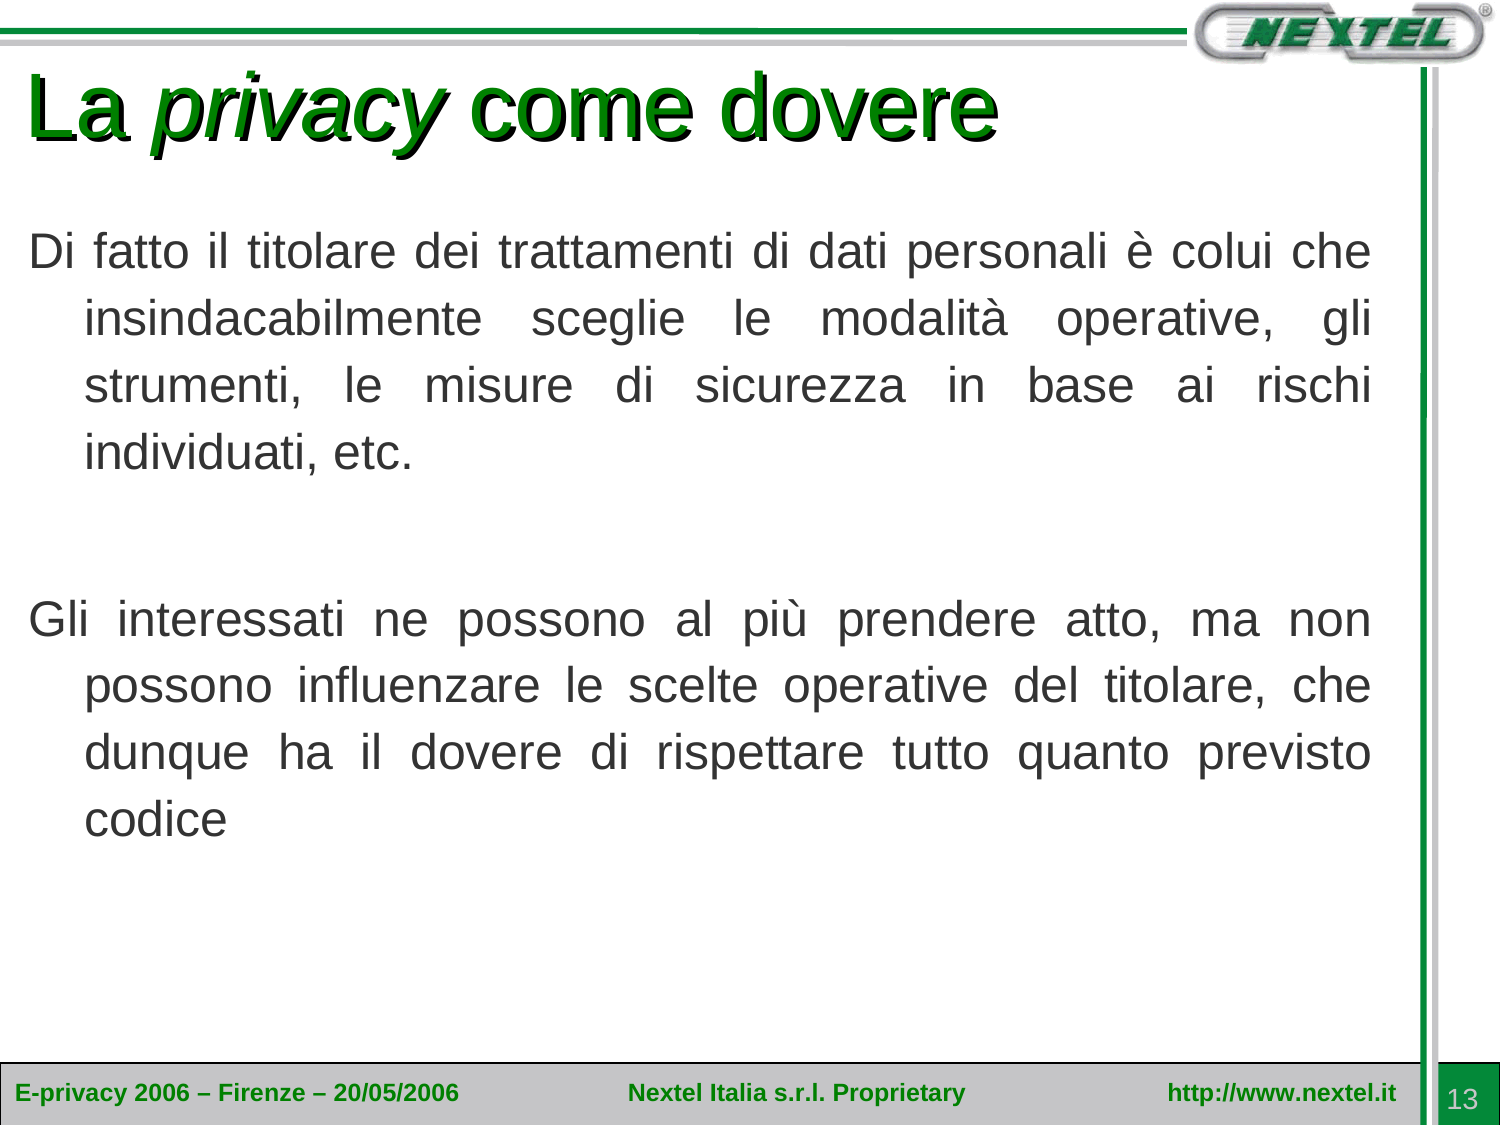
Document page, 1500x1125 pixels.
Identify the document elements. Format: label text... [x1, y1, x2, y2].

title La privacy come dovere [10, 30, 1361, 181]
list Di fatto il titolare dei trattamenti di dati personali è colui che insindacabilmente sceglie le modalità operative, gli strumenti, le misure di sicurezza in base ai rischi individuati, etc. Gli interessati ne possono al più prendere atto, ma non possono influenzare le scelte operative del titolare, che dunque ha il dovere di rispettare tutto quanto previsto codice [13, 204, 1388, 975]
picture [1187, 0, 1500, 67]
